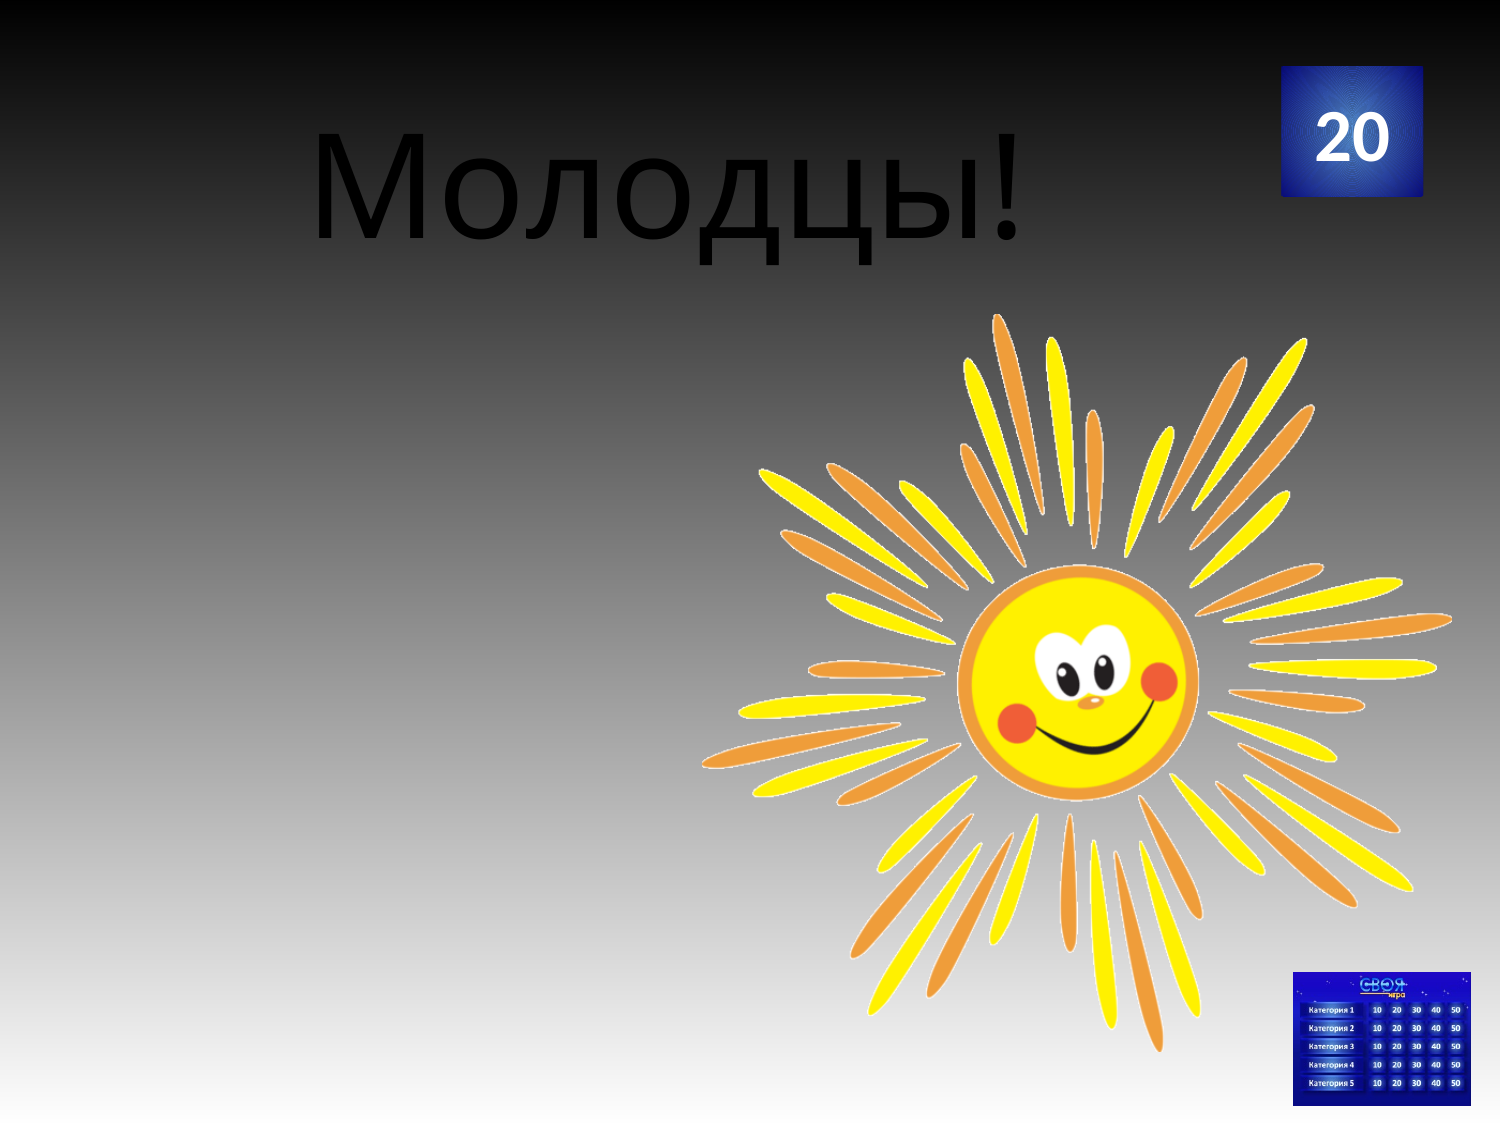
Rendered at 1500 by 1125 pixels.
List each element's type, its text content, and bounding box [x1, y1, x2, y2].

title веселый фант Молодцы! [75, 0, 1258, 1000]
picture [702, 314, 1471, 1106]
text_box 20 [1281, 66, 1424, 197]
